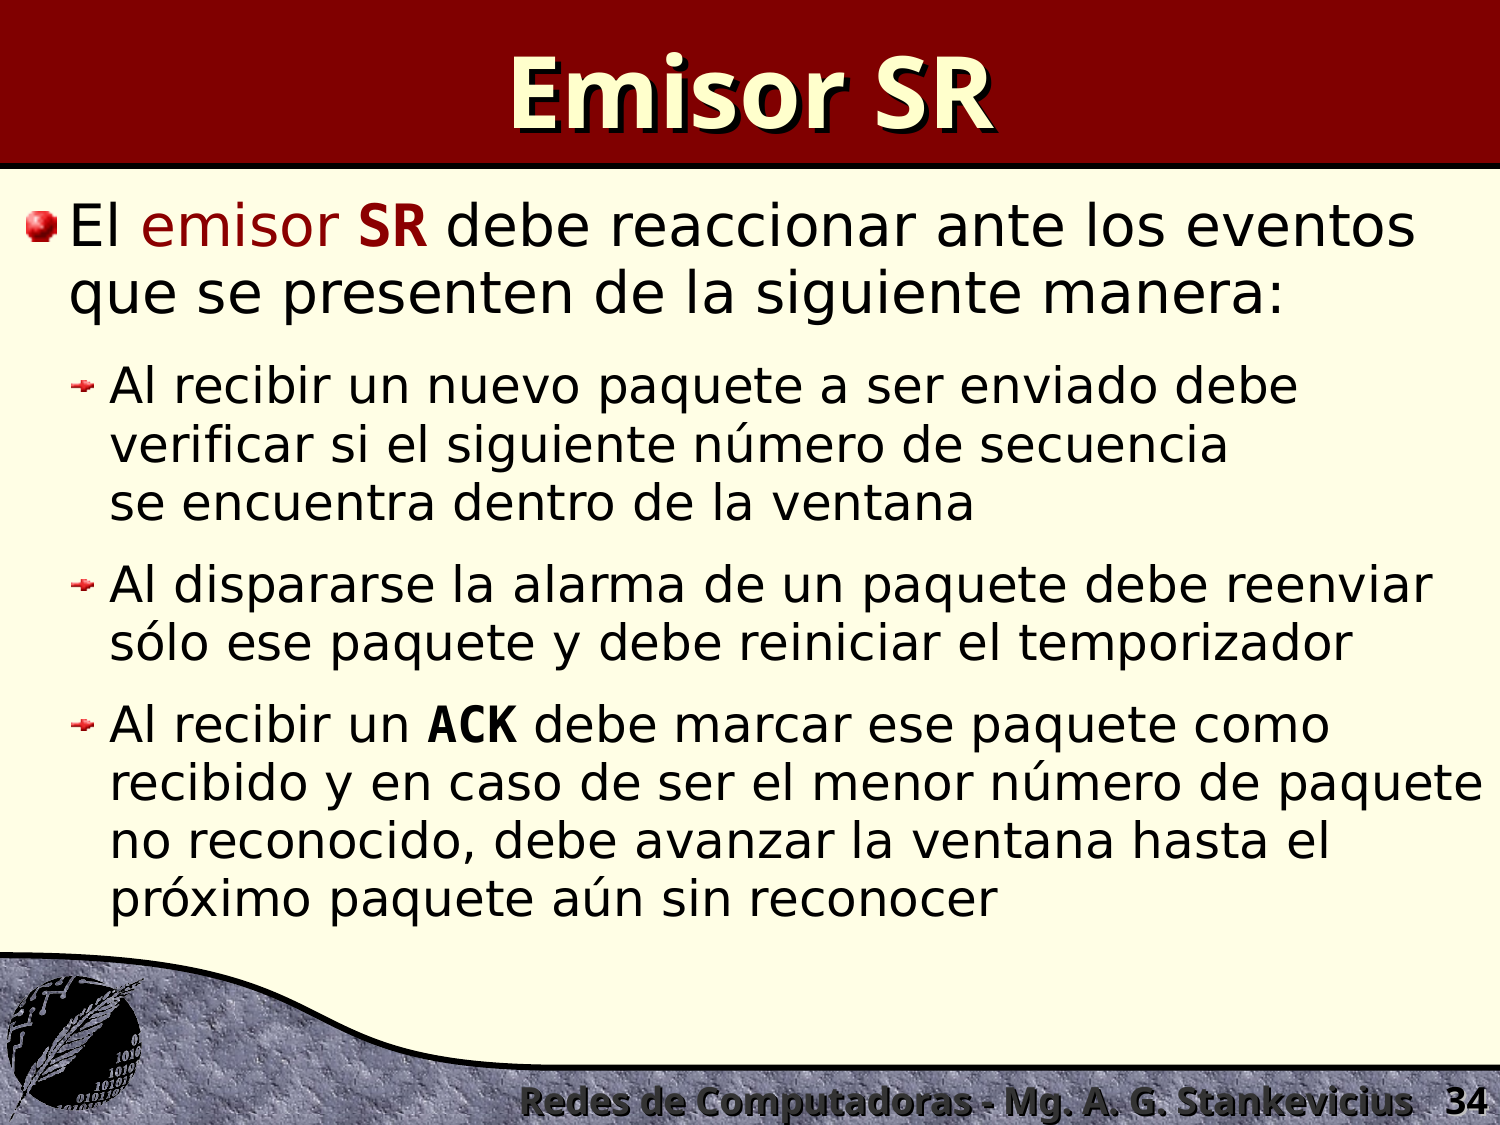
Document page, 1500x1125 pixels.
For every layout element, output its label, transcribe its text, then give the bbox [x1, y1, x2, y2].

title Emisor SR [15, 5, 1485, 160]
picture [0, 959, 1500, 1125]
picture [790, 1100, 795, 1110]
picture [1047, 1100, 1054, 1110]
list El emisor SR debe reaccionar ante los eventos que se presenten de la siguiente manera: Al recibir un nuevo paquete a ser enviado debe verificar si el siguiente número de secuencia se encuentra dentro de la ventana Al dispararse la alarma de un paquete debe reenviar sólo ese paquete y debe reiniciar el temporizador Al recibir un ACK debe marcar ese paquete como recibido y en caso de ser el menor número de paquete no reconocido, debe avanzar la ventana hasta el próximo paquete aún sin reconocer [11, 192, 1486, 929]
